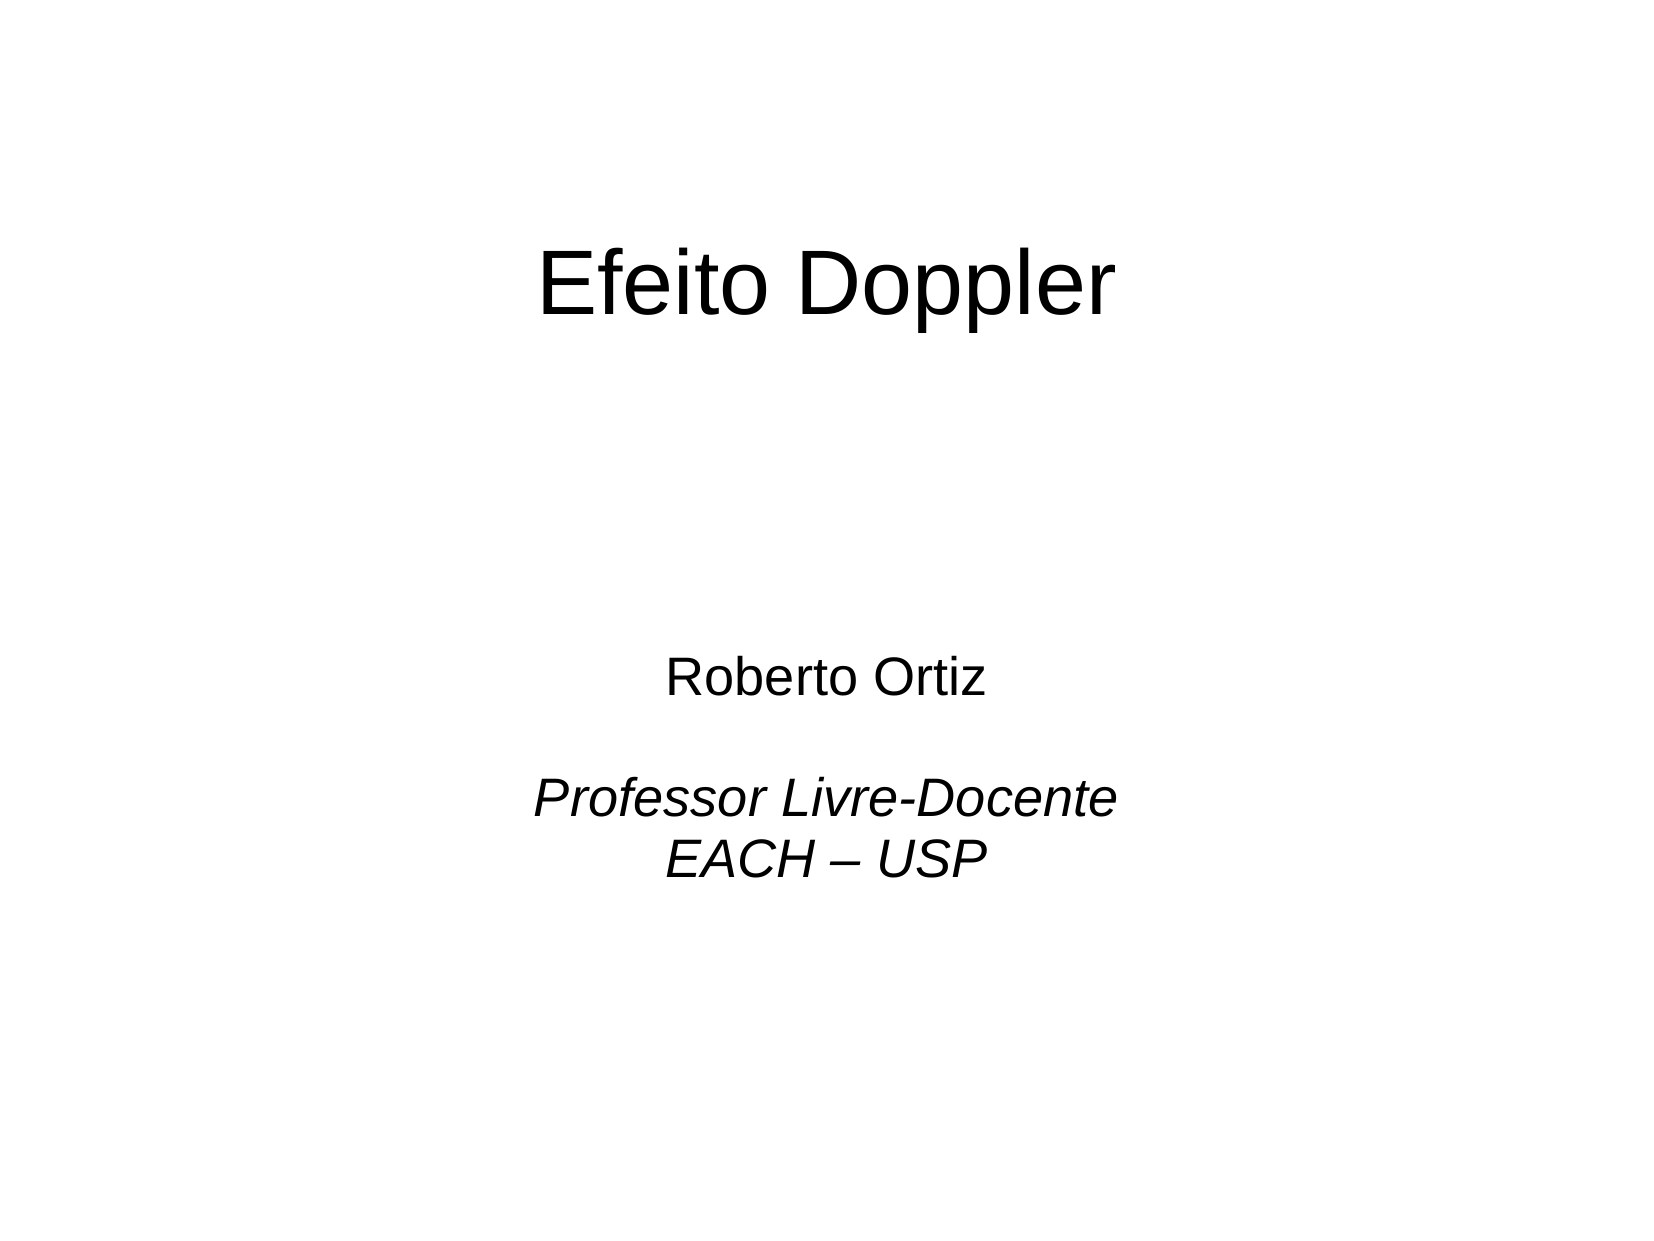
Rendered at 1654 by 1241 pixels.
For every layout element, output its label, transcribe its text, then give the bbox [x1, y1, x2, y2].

subtitle Roberto Ortiz Professor Livre-Docente EACH – USP [82, 408, 1571, 1128]
title Efeito Doppler [82, 179, 1571, 387]
